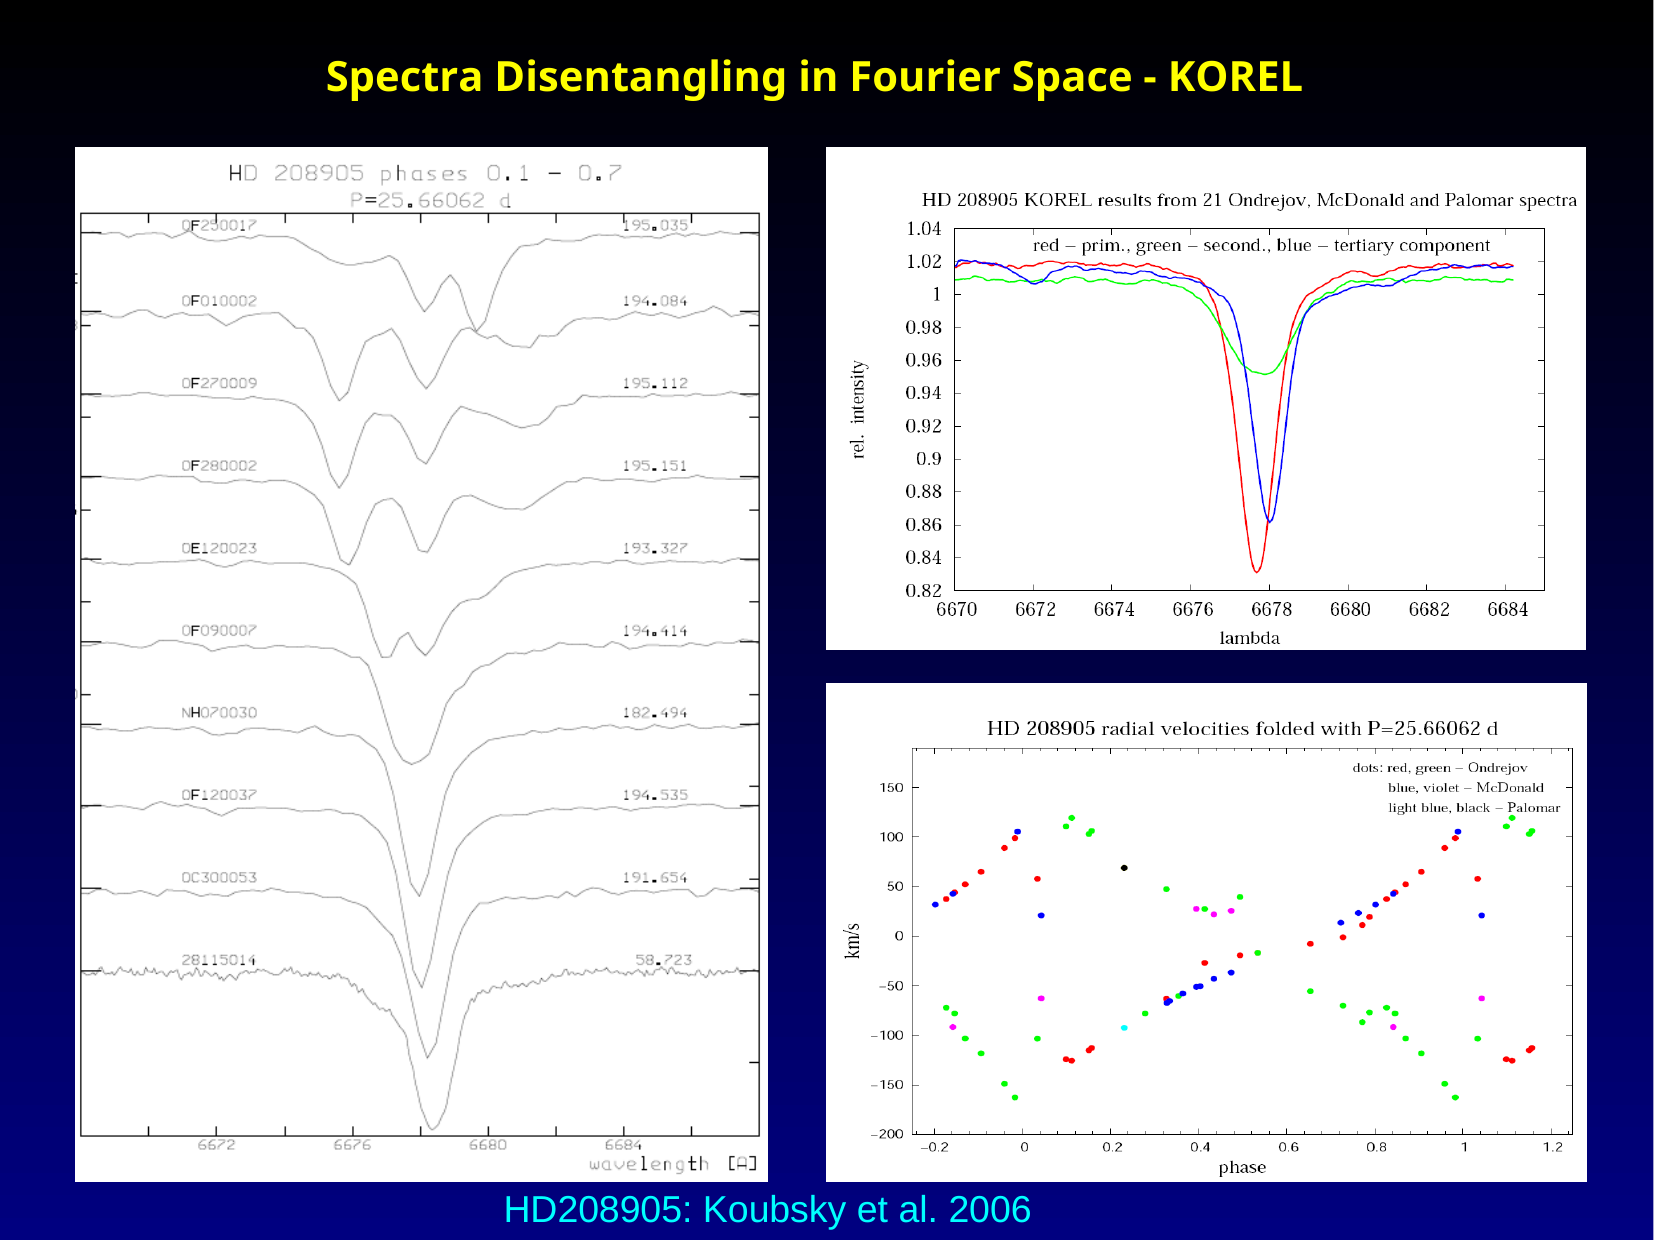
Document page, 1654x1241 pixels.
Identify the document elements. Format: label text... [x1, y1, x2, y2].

picture [826, 683, 1587, 1182]
picture [826, 147, 1586, 650]
title Spectra Disentangling in Fourier Space - KOREL [147, 29, 1483, 121]
text_box HD208905: Koubsky et al. 2006 [324, 1181, 1211, 1238]
picture [75, 147, 768, 1182]
